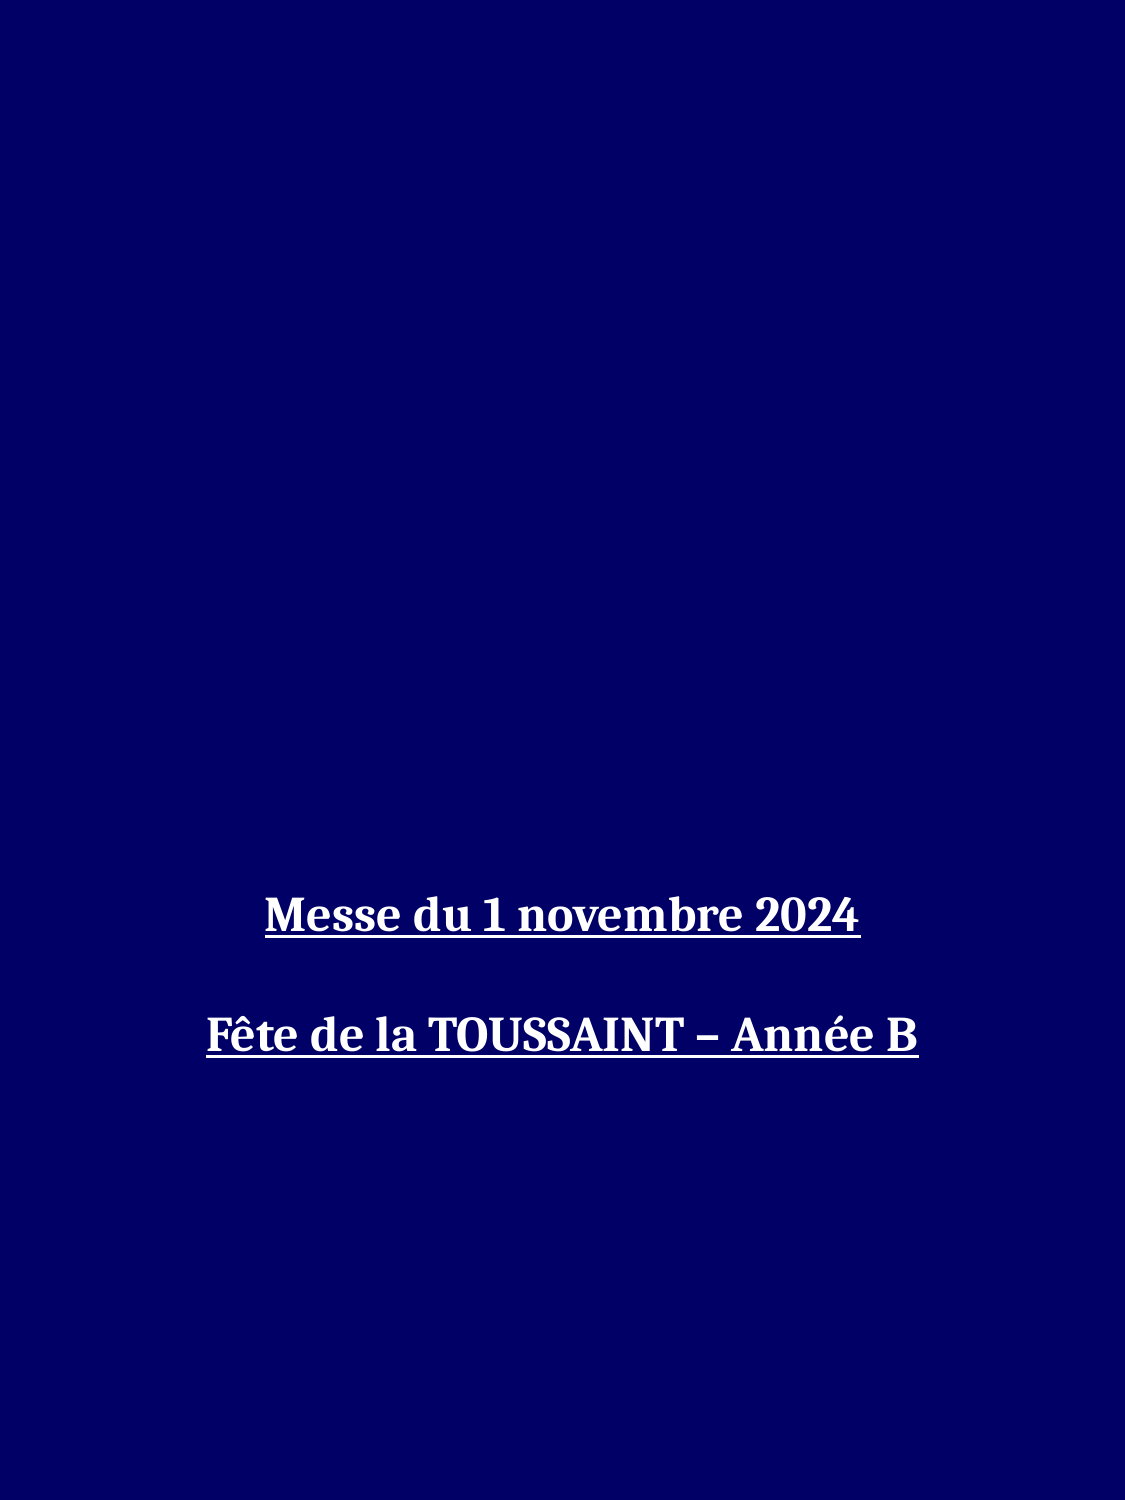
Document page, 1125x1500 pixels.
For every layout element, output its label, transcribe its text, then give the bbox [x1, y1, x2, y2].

text_box Messe du 1 novembre 2024 Fête de la TOUSSAINT – Année B [0, 874, 1125, 1069]
